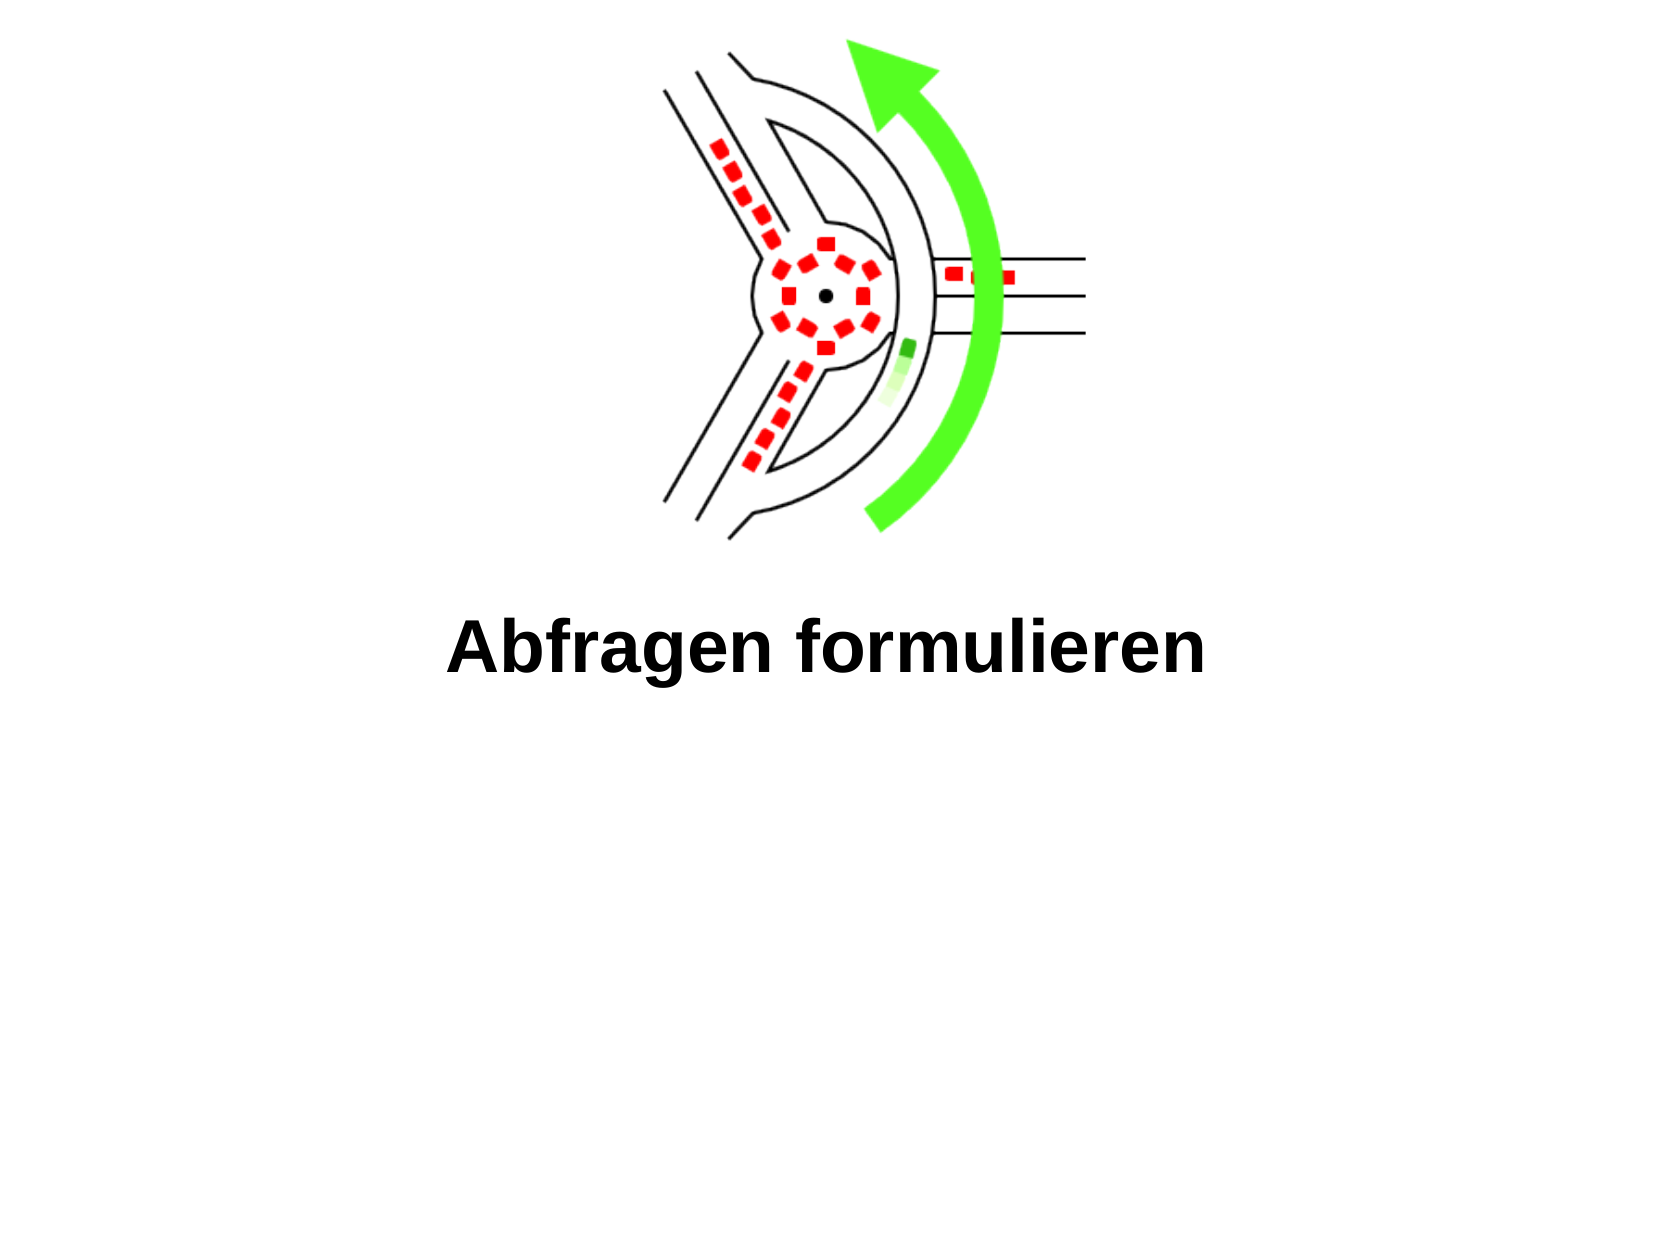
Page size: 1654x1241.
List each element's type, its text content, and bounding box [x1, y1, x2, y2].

text_box Abfragen formulieren [430, 597, 1223, 697]
picture [567, 37, 1086, 556]
